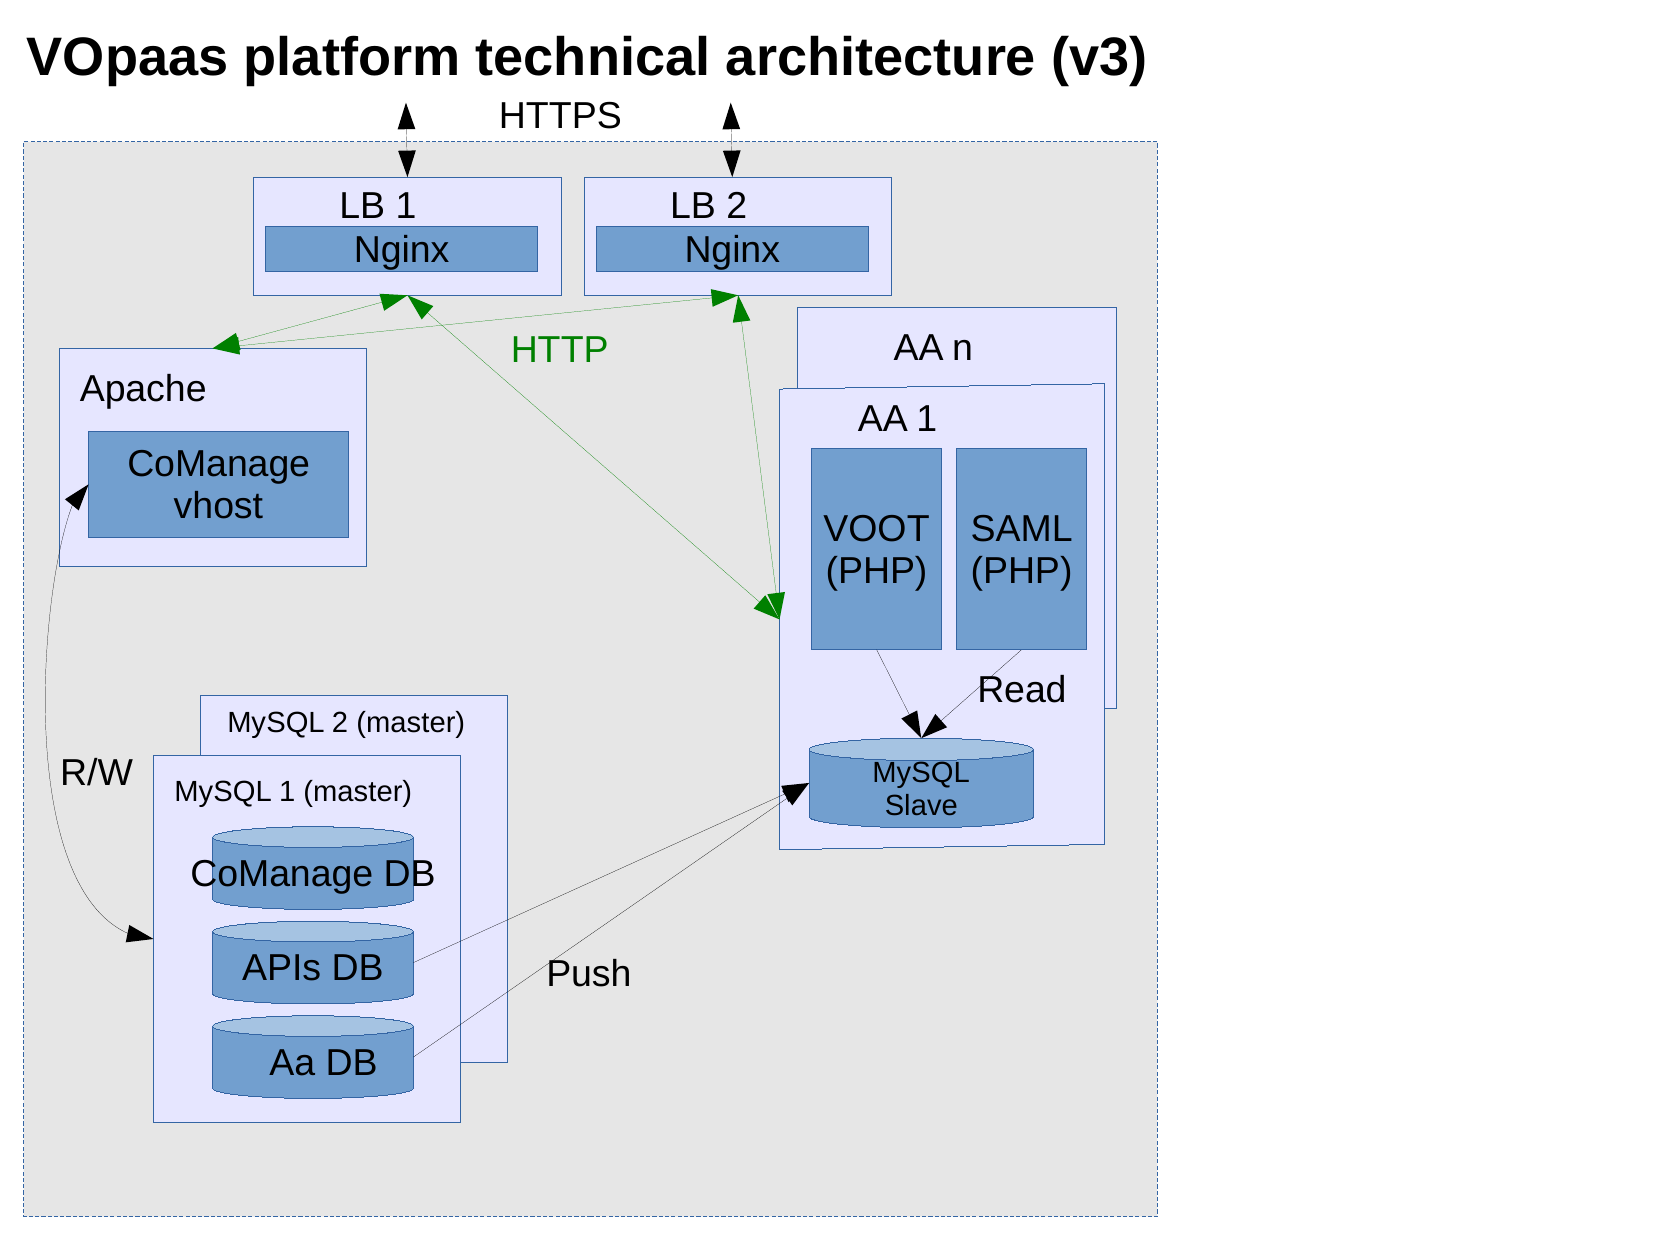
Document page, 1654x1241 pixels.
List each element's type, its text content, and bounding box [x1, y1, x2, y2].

text_box Read [962, 661, 1007, 701]
text_box CoManage DB [212, 838, 414, 910]
text_box LB 2 [584, 177, 833, 237]
text_box MySQL 2 (master) [212, 699, 485, 747]
text_box Push [531, 944, 575, 974]
text_box Read [962, 661, 1093, 719]
text_box LB 1 [253, 177, 502, 237]
text_box Push [531, 944, 674, 1002]
text_box SAML (PHP) [956, 448, 1087, 650]
text_box CoManage vhost [88, 431, 349, 538]
text_box MySQL Slave [809, 751, 1034, 828]
text_box Apache [65, 360, 266, 418]
text_box [23, 141, 1158, 1217]
text_box VOpaas platform technical architecture (v3) [11, 18, 1182, 95]
title [82, 49, 1571, 257]
text_box Nginx [265, 226, 538, 272]
text_box Nginx [361, 237, 374, 257]
text_box Nginx [692, 237, 705, 257]
text_box AA n [809, 318, 1058, 391]
text_box AA 1 [773, 389, 1022, 462]
text_box VOOT (PHP) [811, 462, 942, 650]
text_box APIs DB [212, 933, 414, 1004]
text_box HTTPS [484, 87, 662, 164]
text_box Nginx [596, 226, 869, 272]
text_box HTTP [496, 321, 686, 378]
text_box R/W [45, 744, 154, 801]
text_box MySQL 1 (master) [159, 767, 438, 816]
text_box Aa DB [212, 1027, 414, 1099]
